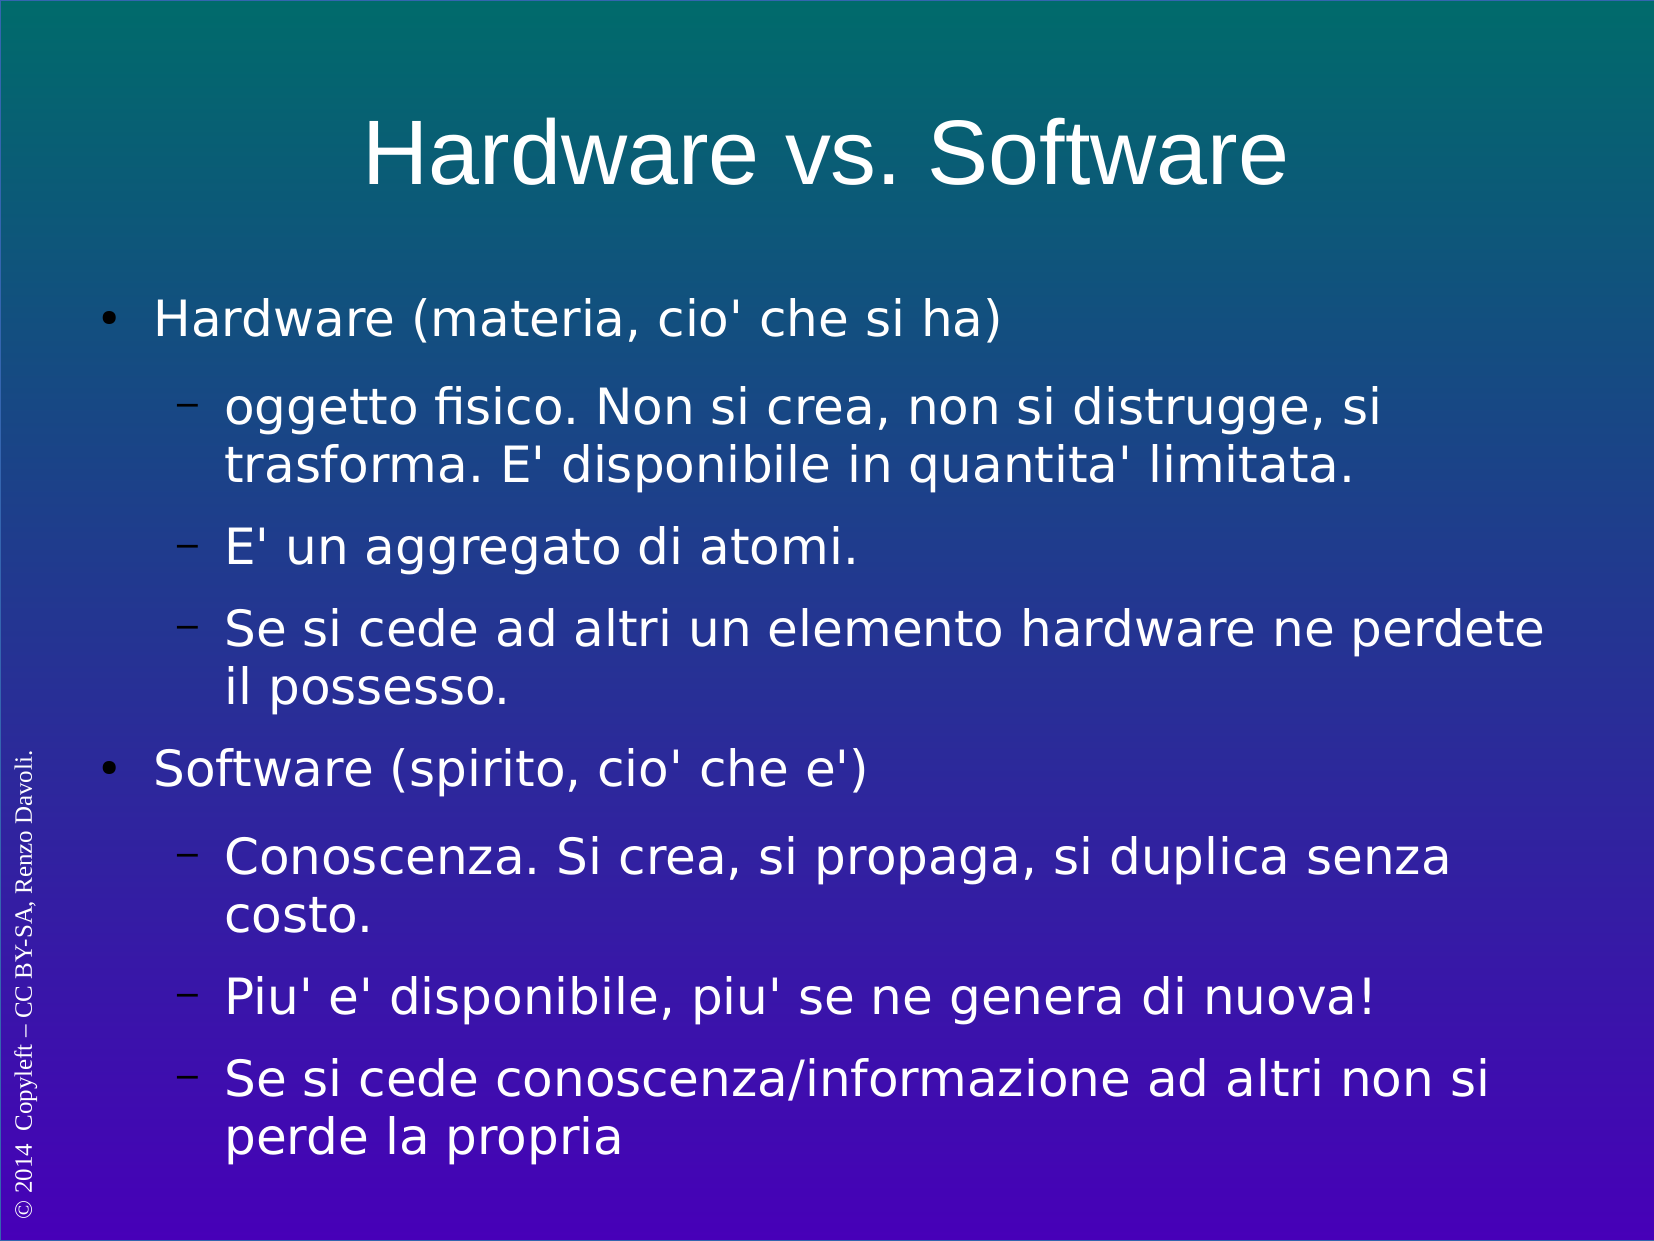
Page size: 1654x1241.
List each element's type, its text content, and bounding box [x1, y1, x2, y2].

list Hardware (materia, cio' che si ha) oggetto fisico. Non si crea, non si distrugge, si trasforma. E' disponibile in quantita' limitata. E' un aggregato di atomi. Se si cede ad altri un elemento hardware ne perdete il possesso. Software (spirito, cio' che e') Conoscenza. Si crea, si propaga, si duplica senza costo. Piu' e' disponibile, piu' se ne genera di nuova! Se si cede conoscenza/informazione ad altri non si perde la propria [82, 290, 1571, 1167]
title Hardware vs. Software [82, 56, 1571, 250]
